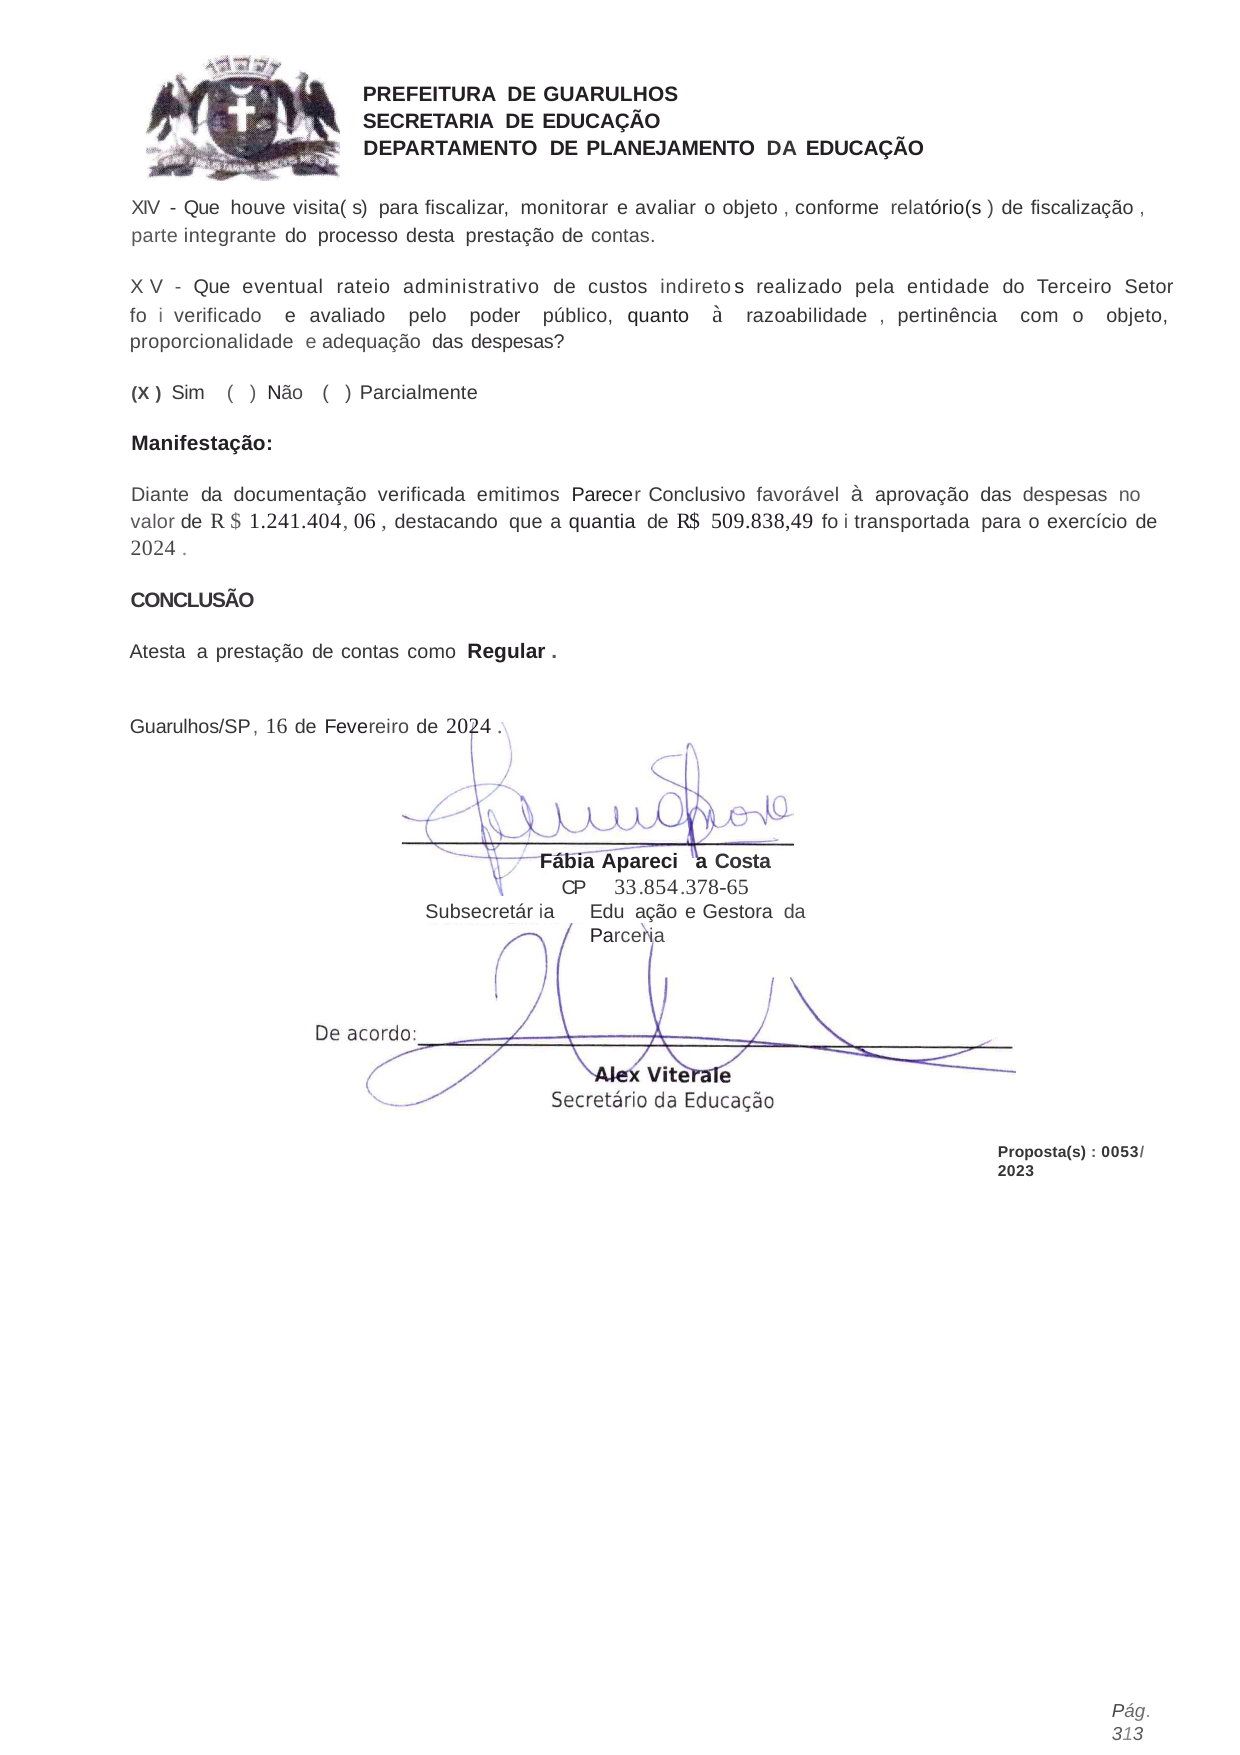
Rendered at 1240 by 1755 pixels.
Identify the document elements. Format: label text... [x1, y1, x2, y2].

text_box PREFEITURA DE GUARULHOS SECRETARIA DE EDUCAÇÃO DEPARTAMENTO DE PLANEJAMENTO DA EDUCAÇÃO XIV - Que houve visita( s) para fiscalizar, monitorar e avaliar o objeto , conforme relatório(s ) de fiscalização , parte integrante do processo desta prestação de contas. X V - Que eventual rateio administrativo de custos indiretos realizado pela entidade do Terceiro Setor fo i verificado e avaliado pelo poder público, quanto à razoabilidade , pertinência com o objeto, proporcionalidade e adequação das despesas? (X ) Sim ( ) Não ( ) Parcialmente Manifestação: Diante da documentação verificada emitimos Parecer Conclusivo favorável à aprovação das despesas no valor de R $ 1.241.404, 06 , destacando que a quantia de R$ 509.838,49 fo i transportada para o exercício de 2024 . CONCLUSÃO Atesta a prestação de contas como Regular . Guarulhos/SP, 16 de Fevereiro de 2024 . [127, 79, 1186, 702]
text_box Fábia Apareci a Costa CP 33.854.378-65 [537, 848, 774, 899]
text_box Proposta(s) : 0053/ 2023 [995, 1141, 1183, 1162]
text_box Edu ação e Gestora da Parceria [587, 898, 888, 923]
text_box [460, 722, 465, 732]
text_box Subsecretár ia [423, 898, 555, 923]
text_box Pág. 313 [1109, 1699, 1181, 1723]
text_box [316, 924, 1016, 1112]
text_box [402, 722, 794, 896]
text_box [146, 56, 340, 79]
